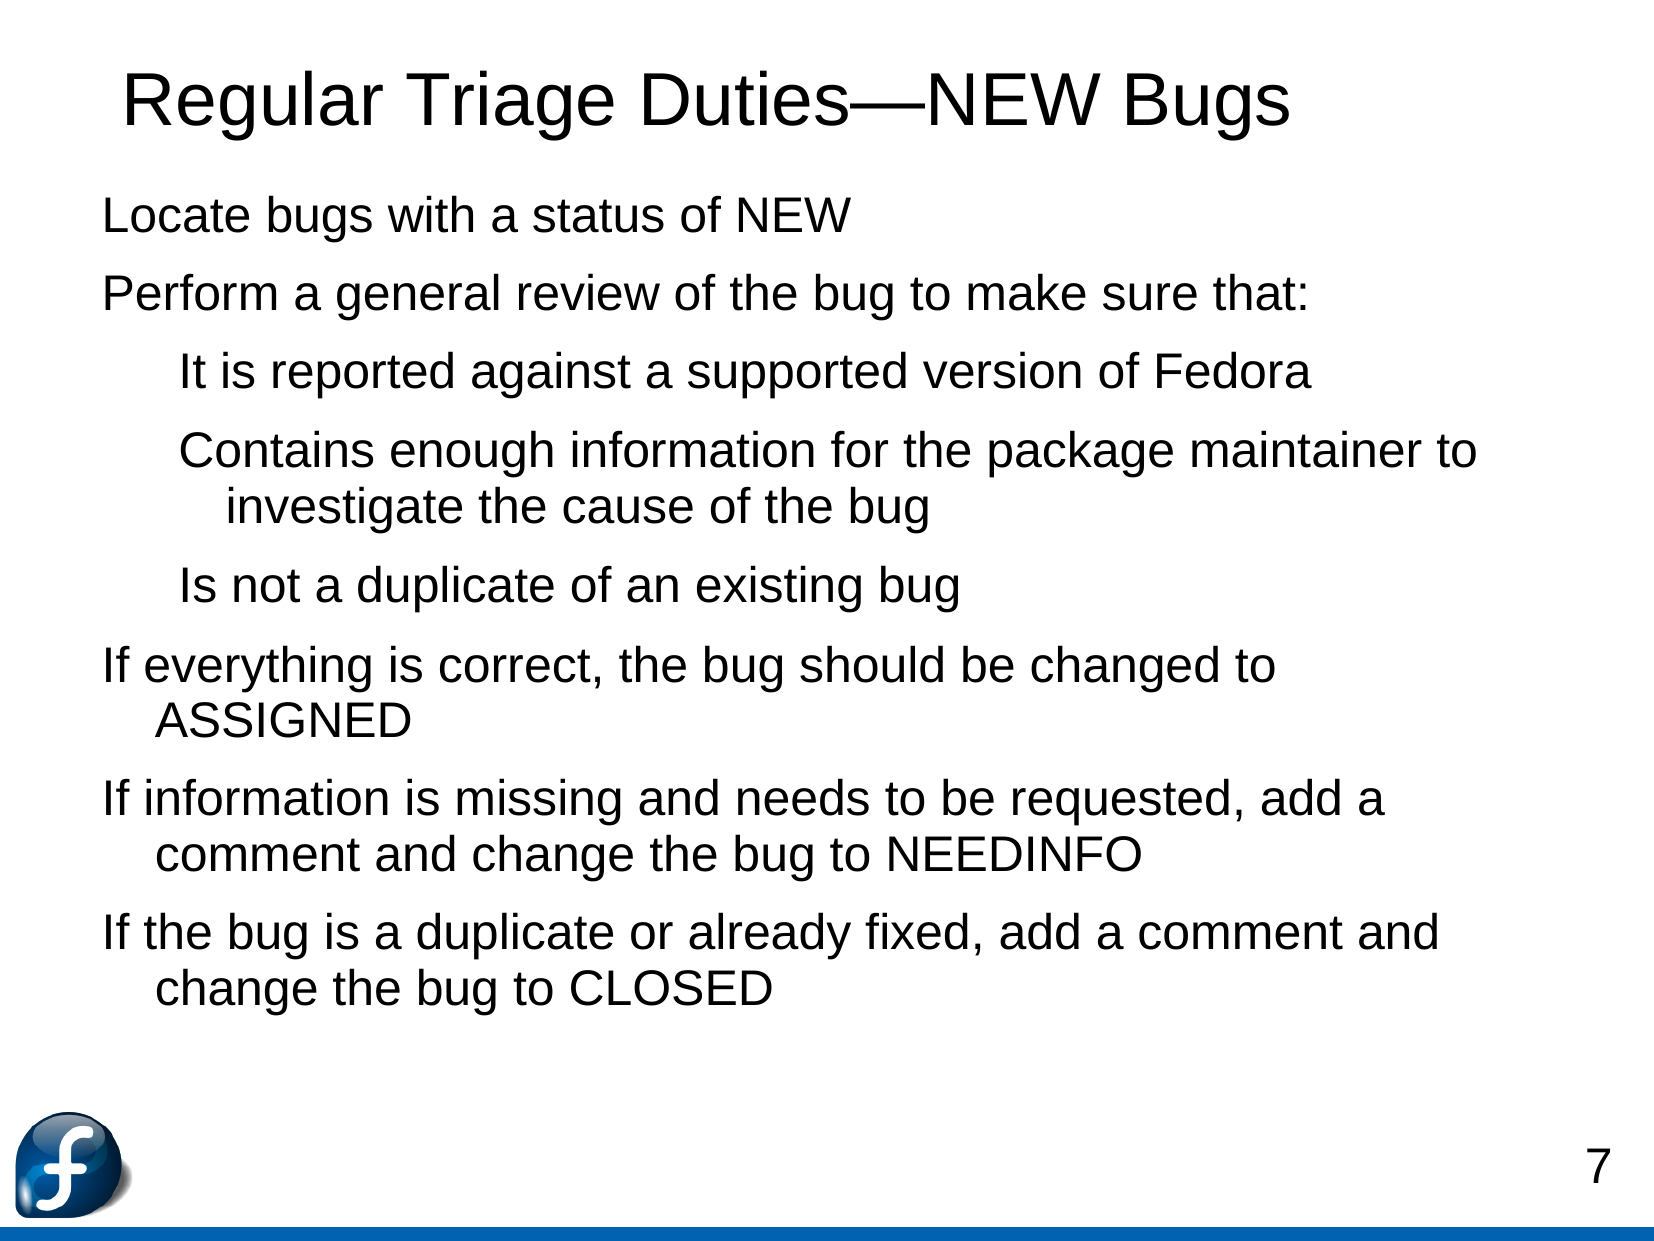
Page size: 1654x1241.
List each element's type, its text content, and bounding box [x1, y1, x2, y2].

list Locate bugs with a status of NEW Perform a general review of the bug to make sure that: It is reported against a supported version of Fedora Contains enough information for the package maintainer to investigate the cause of the bug Is not a duplicate of an existing bug If everything is correct, the bug should be changed to ASSIGNED If information is missing and needs to be requested, add a comment and change the bug to NEEDINFO If the bug is a duplicate or already fixed, add a comment and change the bug to CLOSED [83, 187, 1538, 1126]
title Regular Triage Duties—NEW Bugs [121, 37, 1533, 161]
text_box 11 [1384, 1137, 1613, 1201]
picture [11, 1105, 133, 1227]
